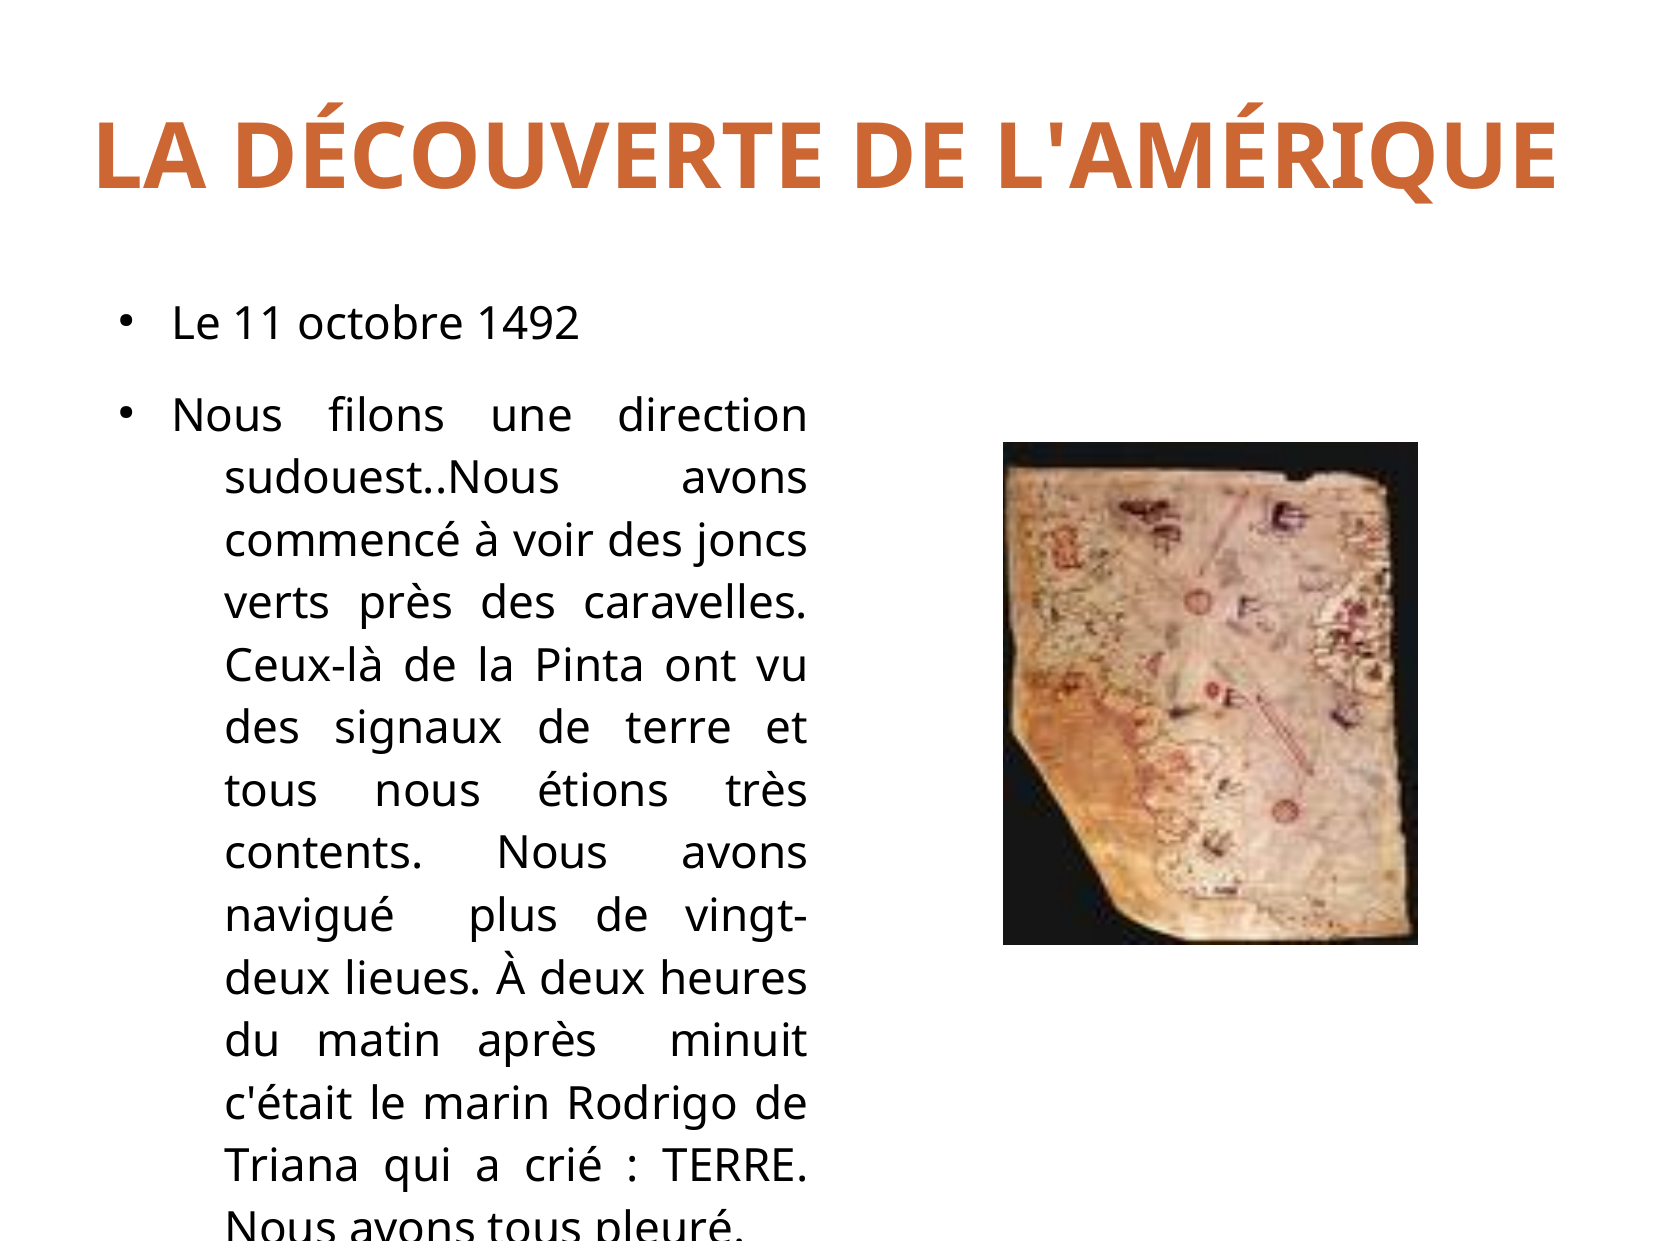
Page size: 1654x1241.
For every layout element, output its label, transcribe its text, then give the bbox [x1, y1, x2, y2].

list Le 11 octobre 1492 Nous filons une direction sudouest..Nous avons commencé à voir des joncs verts près des caravelles. Ceux-là de la Pinta ont vu des signaux de terre et tous nous étions très contents. Nous avons navigué plus de vingt-deux lieues. À deux heures du matin après minuit c'était le marin Rodrigo de Triana qui a crié : TERRE. Nous avons tous pleuré. [82, 290, 809, 1109]
title LA DÉCOUVERTE DE L'AMÉRIQUE [82, 41, 1571, 265]
picture [1003, 442, 1418, 945]
